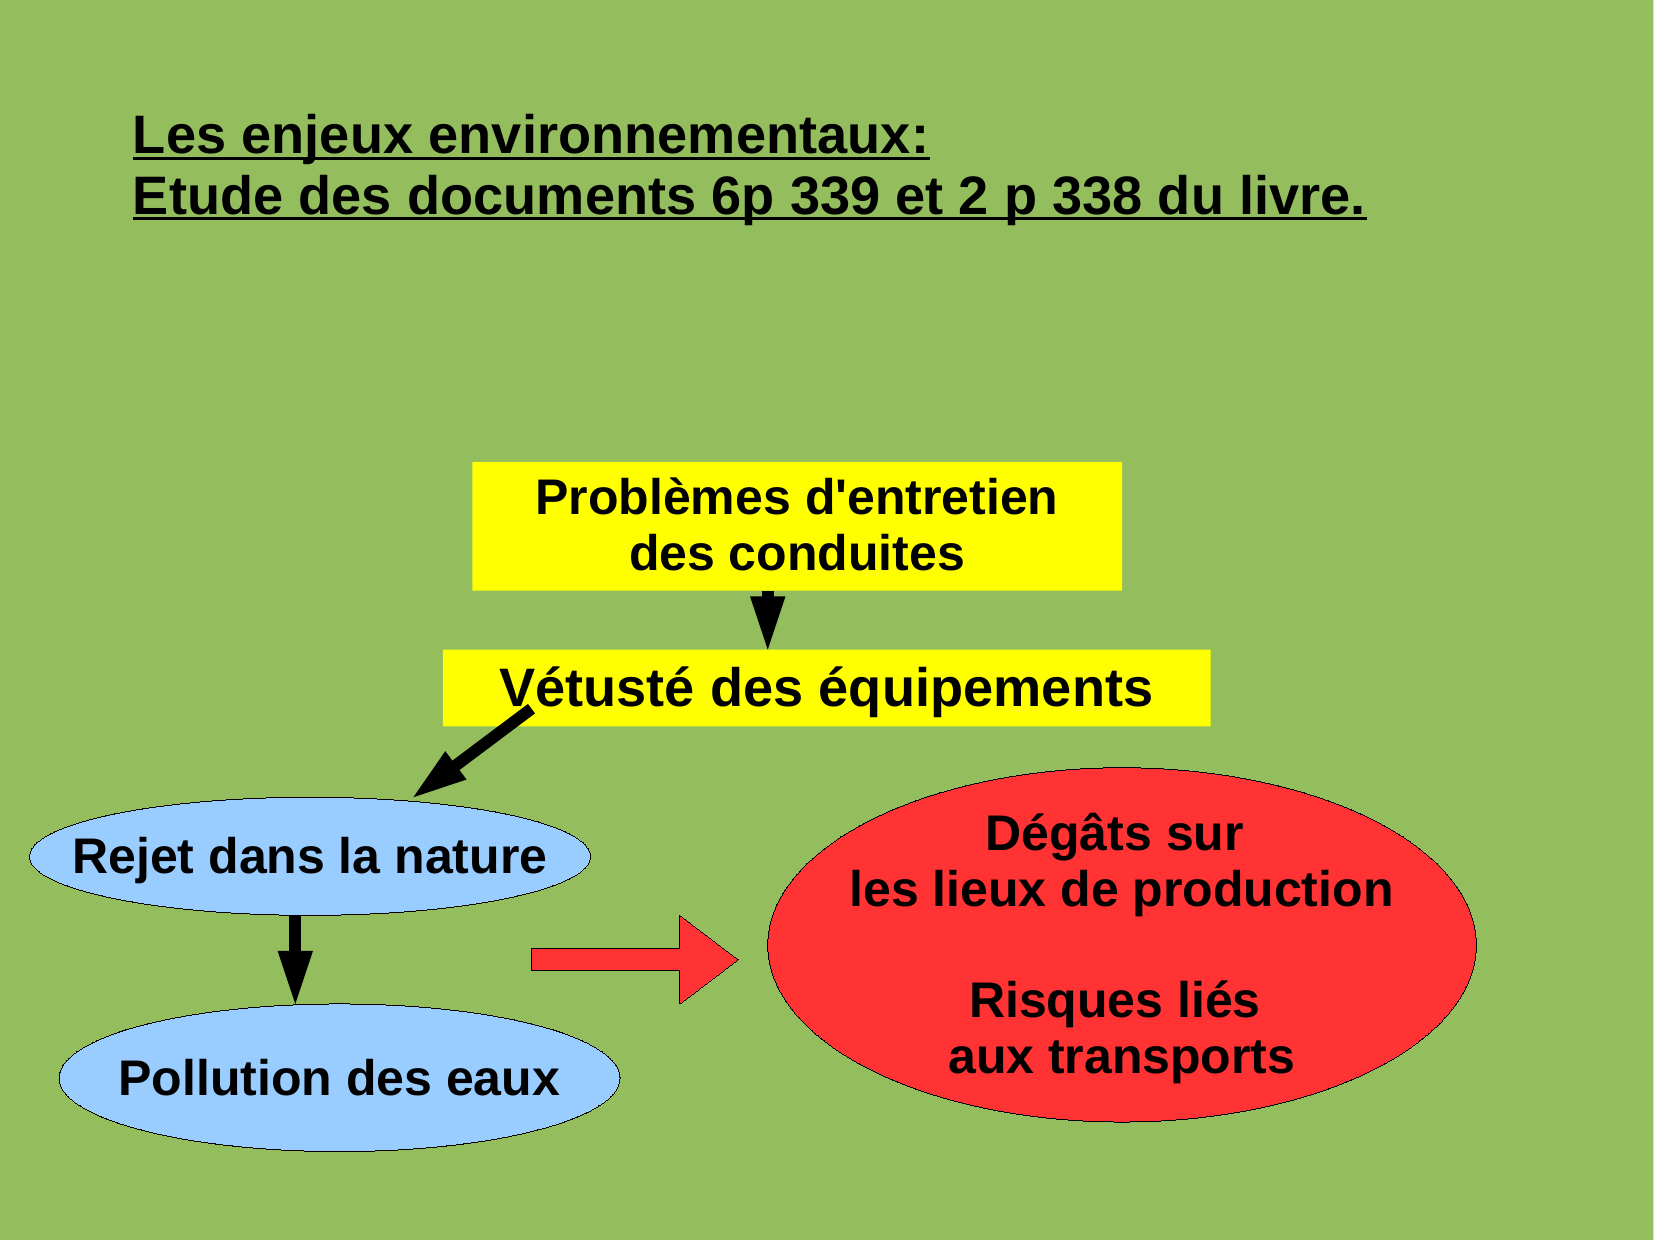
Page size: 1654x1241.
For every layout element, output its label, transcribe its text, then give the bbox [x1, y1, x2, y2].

text_box Pollution des eaux [59, 1003, 621, 1152]
text_box Rejet dans la nature [29, 797, 591, 916]
text_box [531, 915, 739, 1004]
text_box Les enjeux environnementaux: Etude des documents 6p 339 et 2 p 338 du livre. [118, 97, 1536, 237]
text_box Vétusté des équipements [442, 649, 1211, 727]
text_box Dégâts sur les lieux de production Risques liés aux transports [767, 767, 1477, 1123]
text_box Problèmes d'entretien des conduites [472, 461, 1123, 591]
